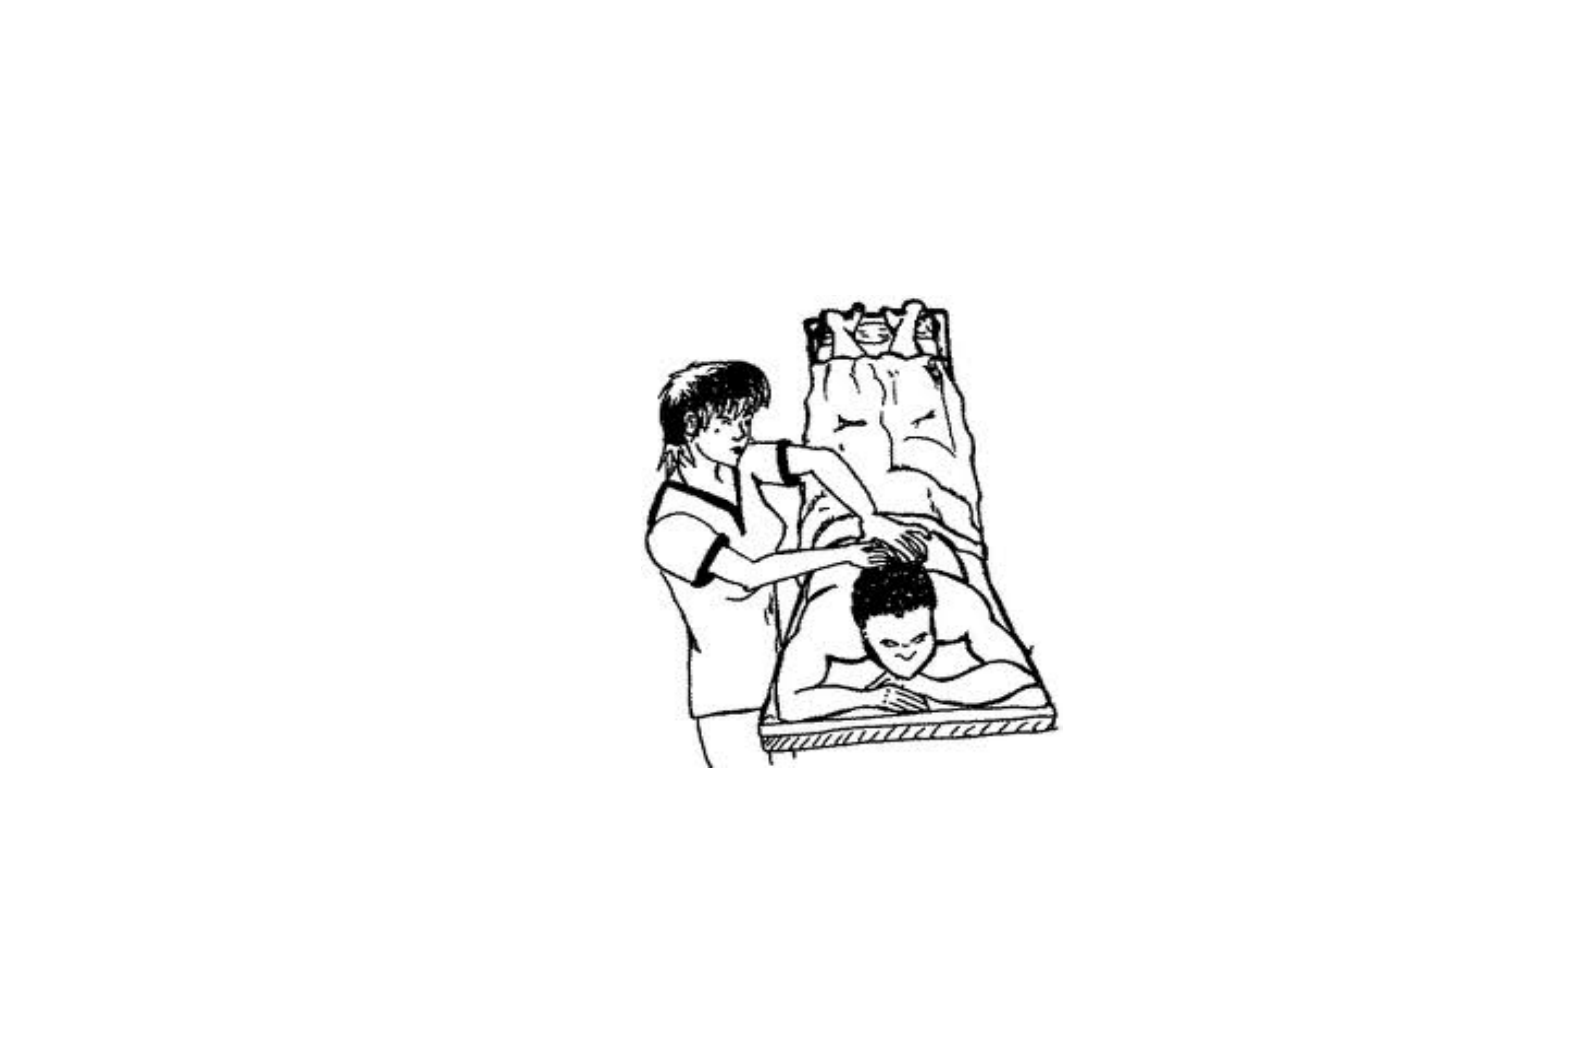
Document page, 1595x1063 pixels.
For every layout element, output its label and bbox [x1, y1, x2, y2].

picture [641, 295, 1063, 768]
